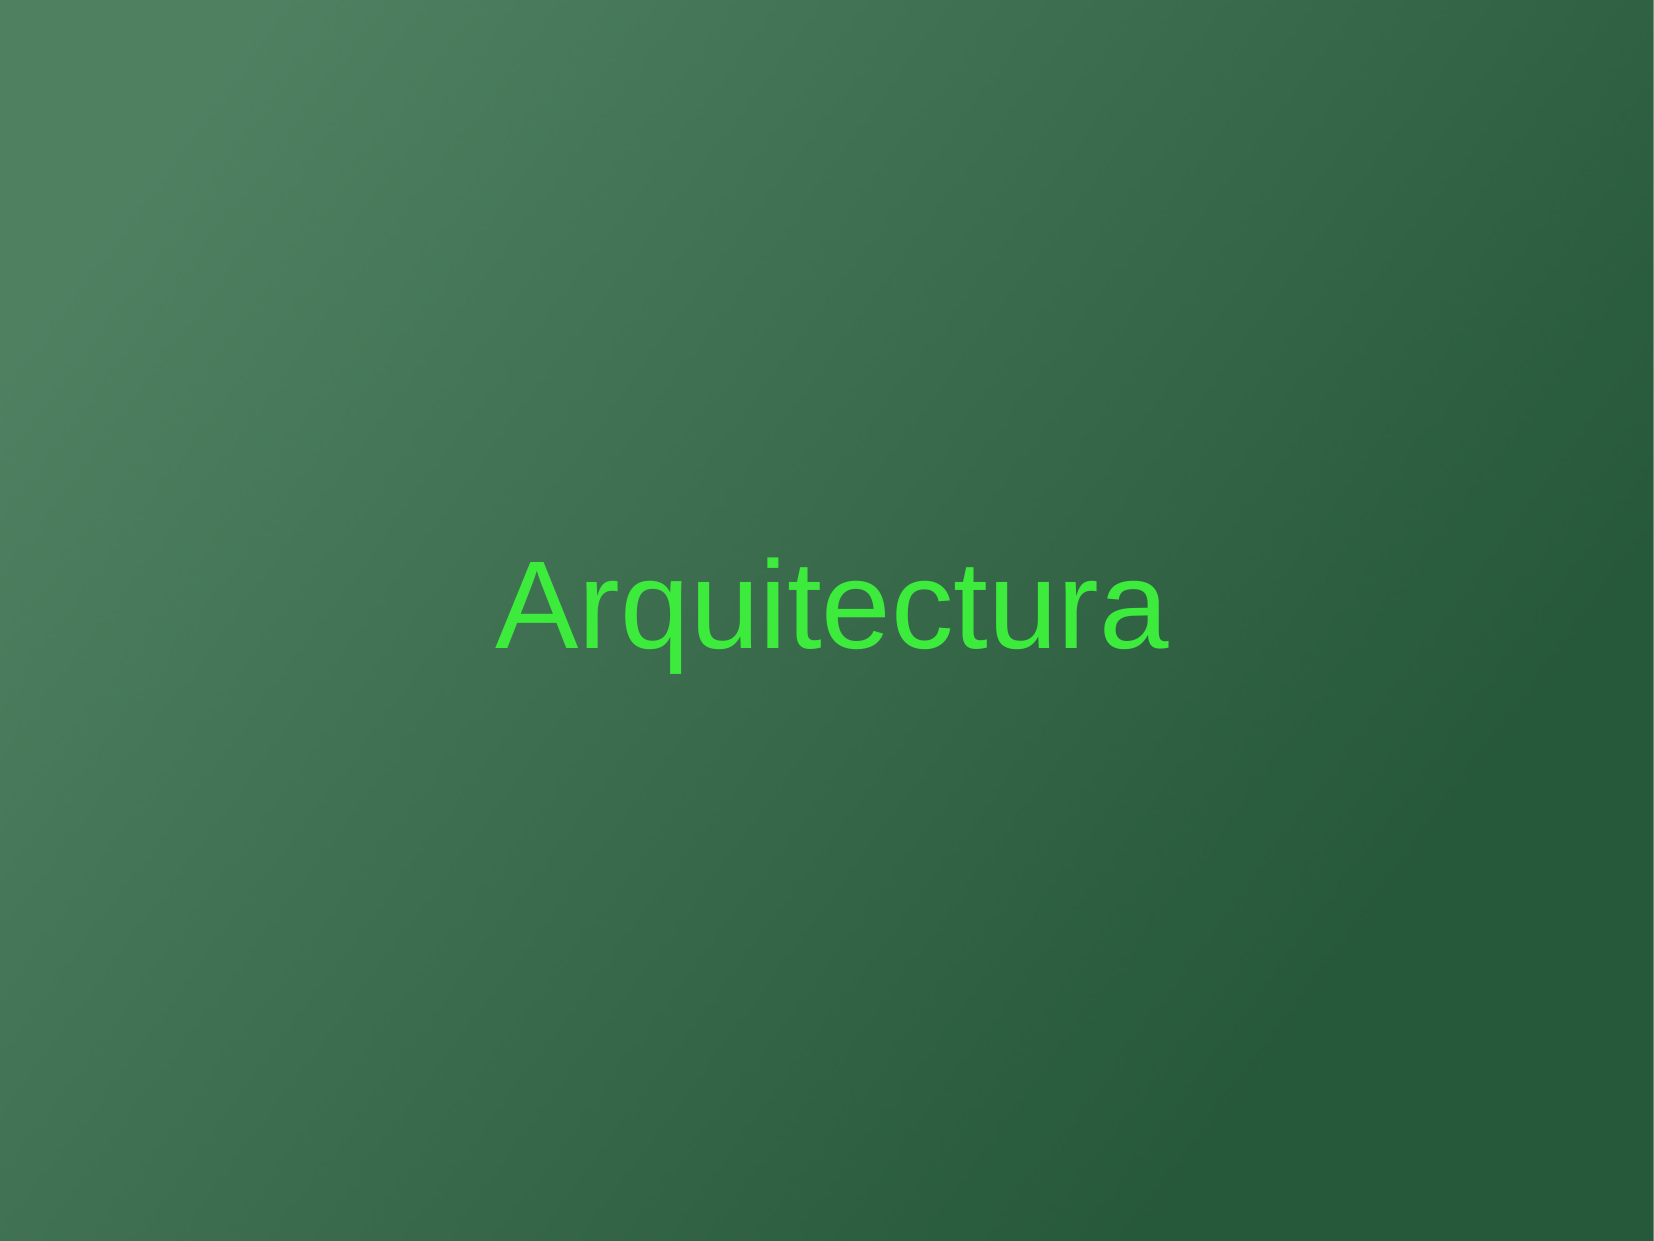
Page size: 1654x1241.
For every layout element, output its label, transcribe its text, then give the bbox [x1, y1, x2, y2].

title Arquitectura [88, 501, 1577, 709]
picture [0, 0, 1654, 1241]
